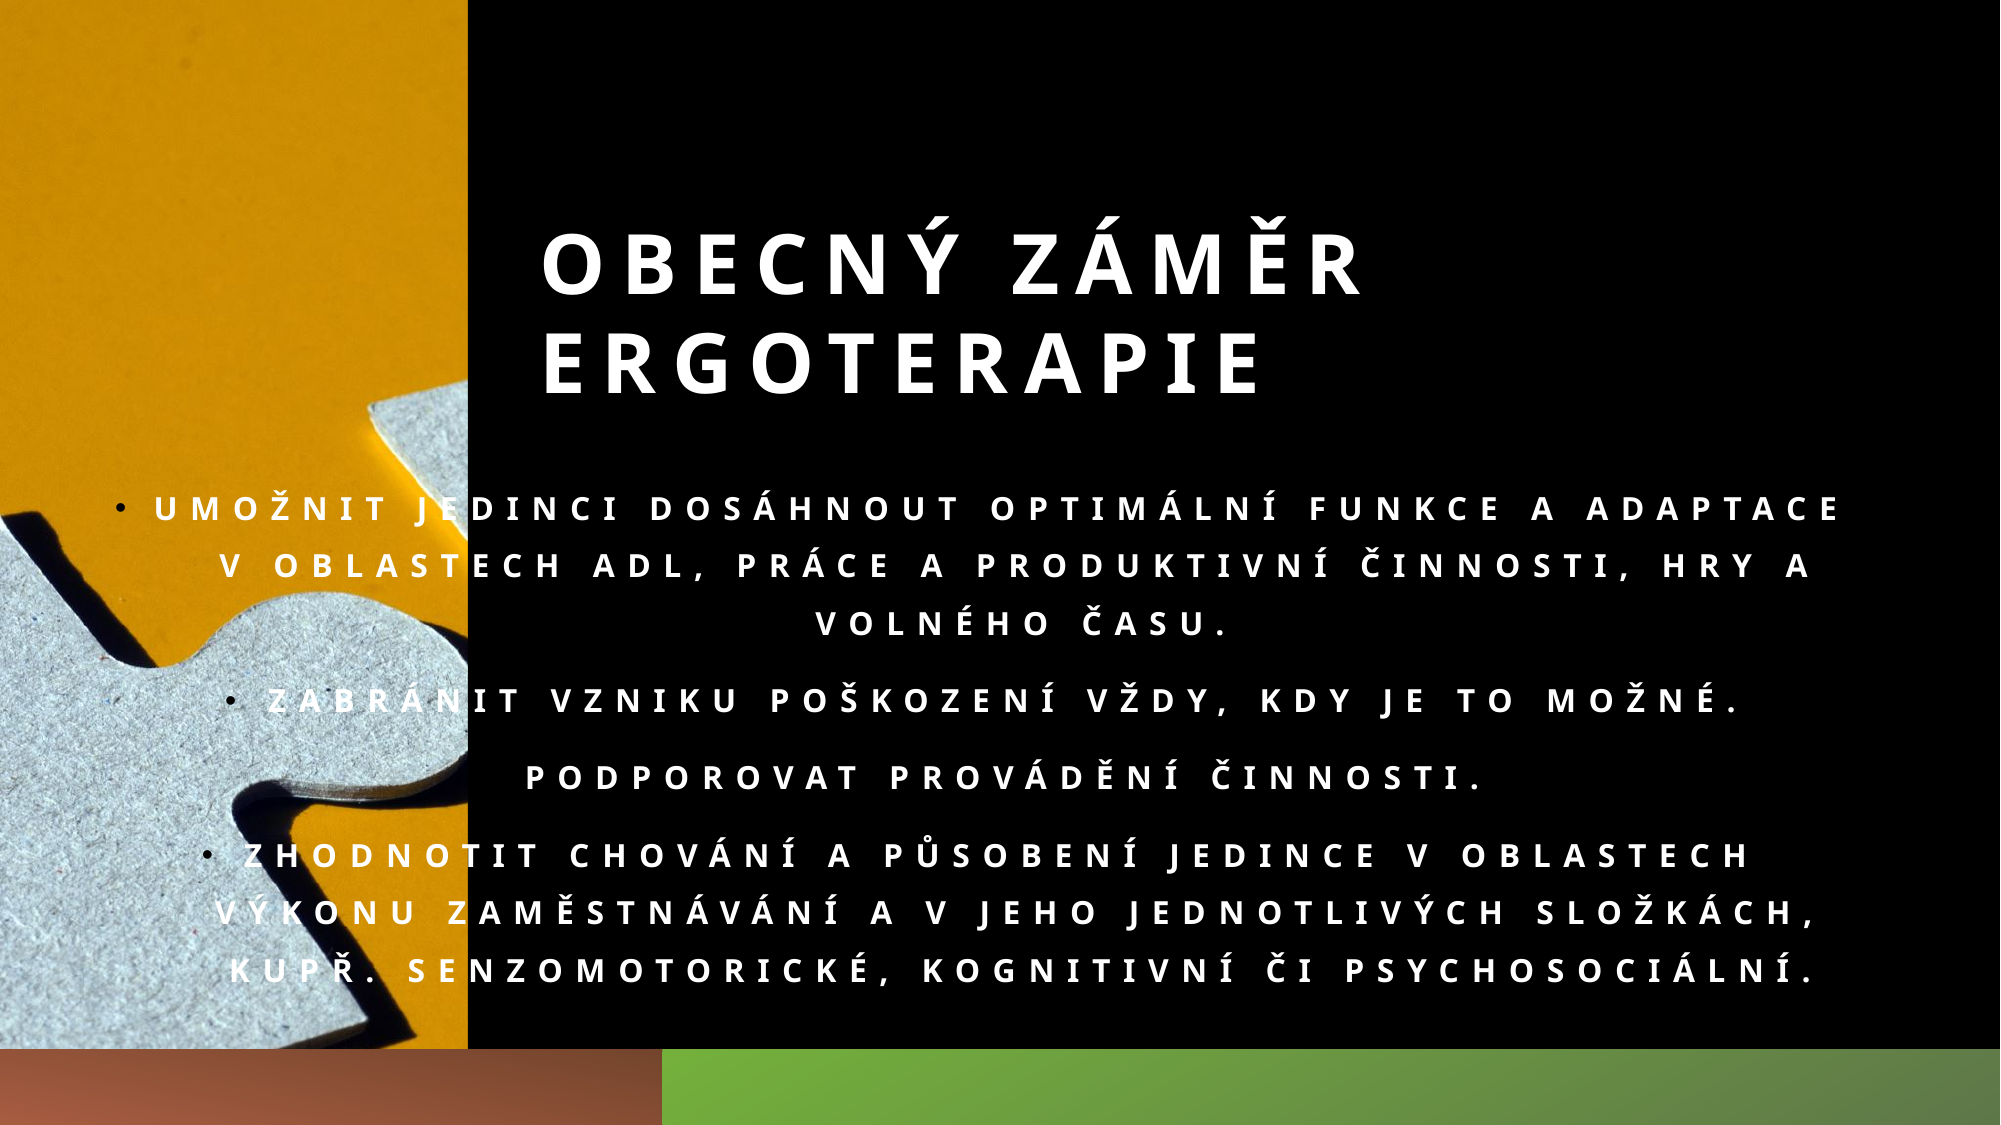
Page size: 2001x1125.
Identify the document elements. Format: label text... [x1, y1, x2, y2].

list Umožnit jedinci dosáhnout optimální funkce a adaptace v oblastech adl, práce a produktivní činnosti, hry a volného času. Zabránit vzniku poškození vždy, kdy je to možné. Podporovat provádění činnosti. Zhodnotit chování a působení jedince v oblastech výkonu zaměstnávání a v jeho jednotlivých složkách, kupř. Senzomotorické, kognitivní či psychosociální. [95, 469, 1874, 994]
picture [0, 0, 468, 1050]
text_box [0, 0, 2000, 1125]
title Obecný záměr ergoterapie [539, 210, 1413, 469]
